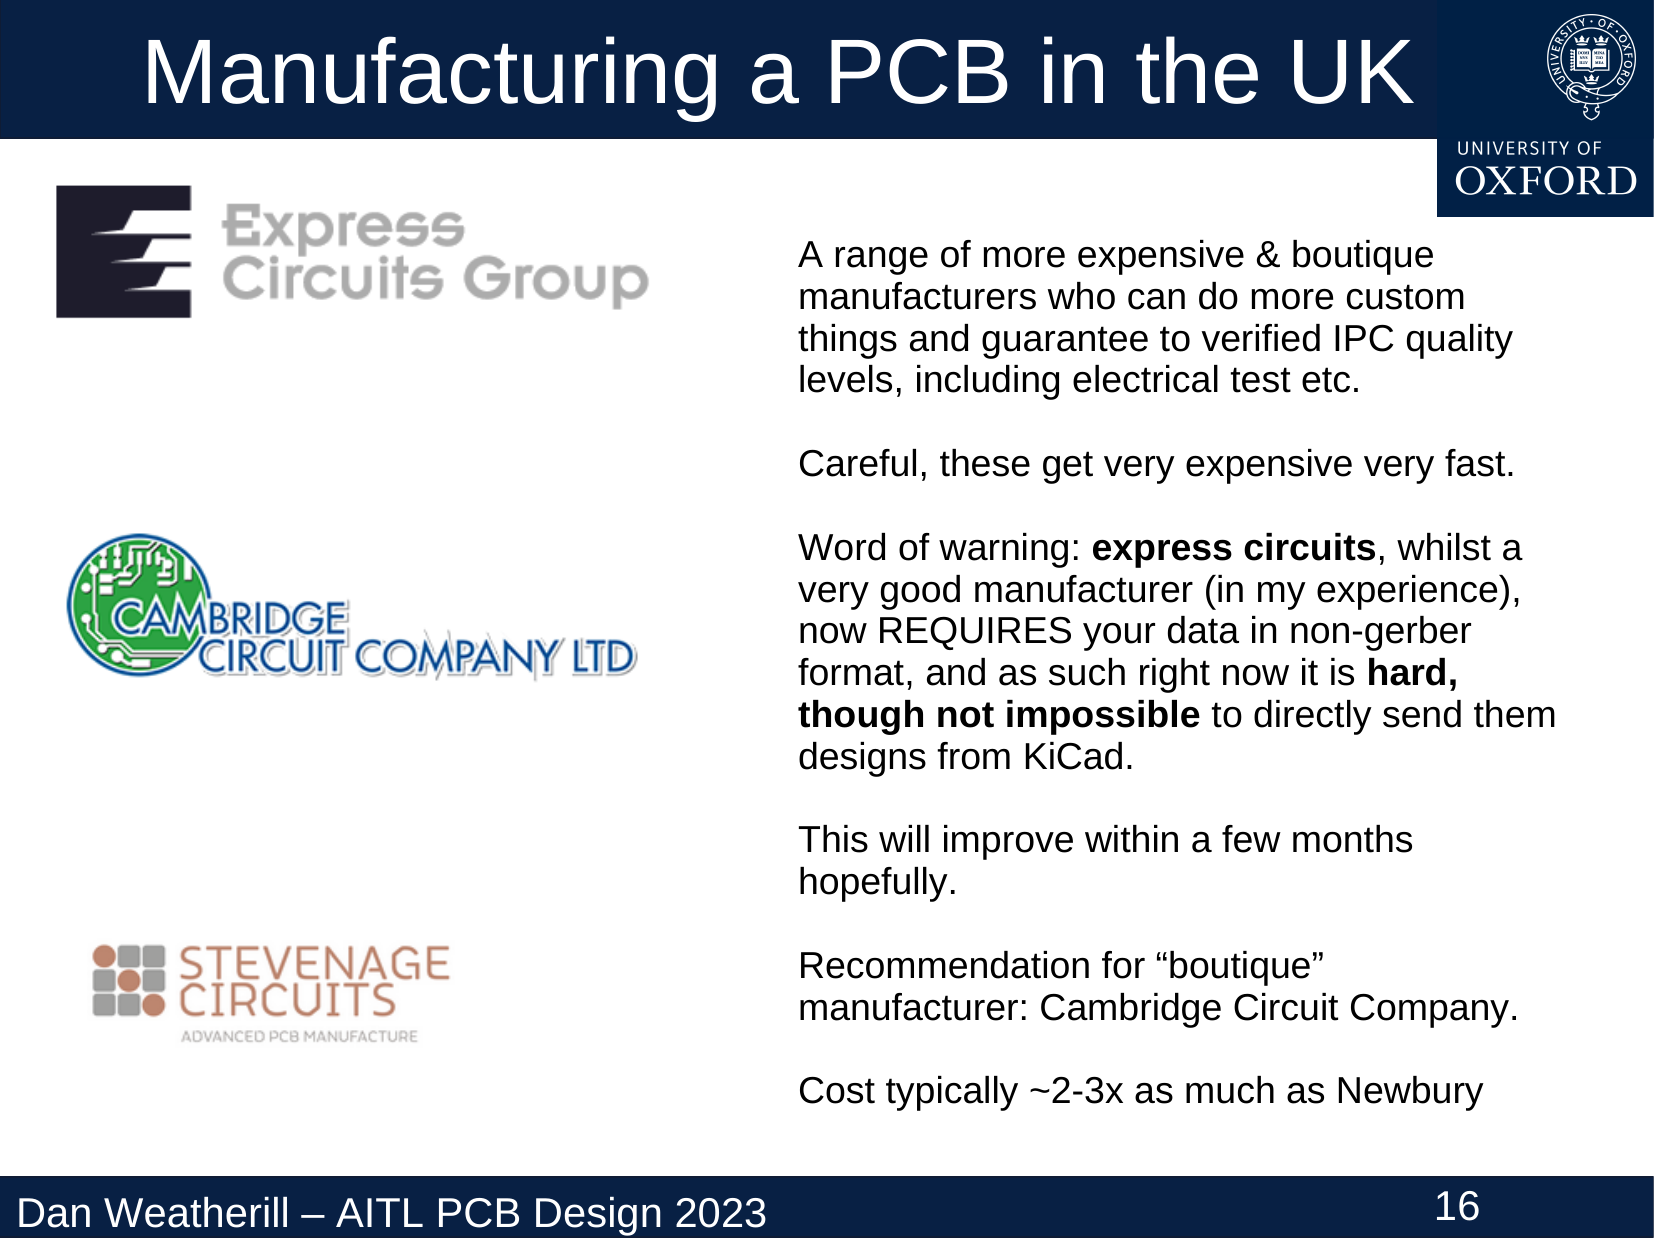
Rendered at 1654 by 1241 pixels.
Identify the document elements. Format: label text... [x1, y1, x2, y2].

picture [46, 913, 501, 1092]
picture [35, 148, 761, 333]
title Manufacturing a PCB in the UK [35, 0, 1524, 177]
picture [1437, 0, 1654, 217]
picture [22, 519, 748, 704]
text_box A range of more expensive & boutique manufacturers who can do more custom things and guarantee to verified IPC quality levels, including electrical test etc. Careful, these get very expensive very fast. Word of warning: express circuits, whilst a very good manufacturer (in my experience), now REQUIRES your data in non-gerber format, and as such right now it is hard, though not impossible to directly send them designs from KiCad. This will improve within a few months hopefully. Recommendation for “boutique” manufacturer: Cambridge Circuit Company. Cost typically ~2-3x as much as Newbury [783, 226, 1577, 1120]
